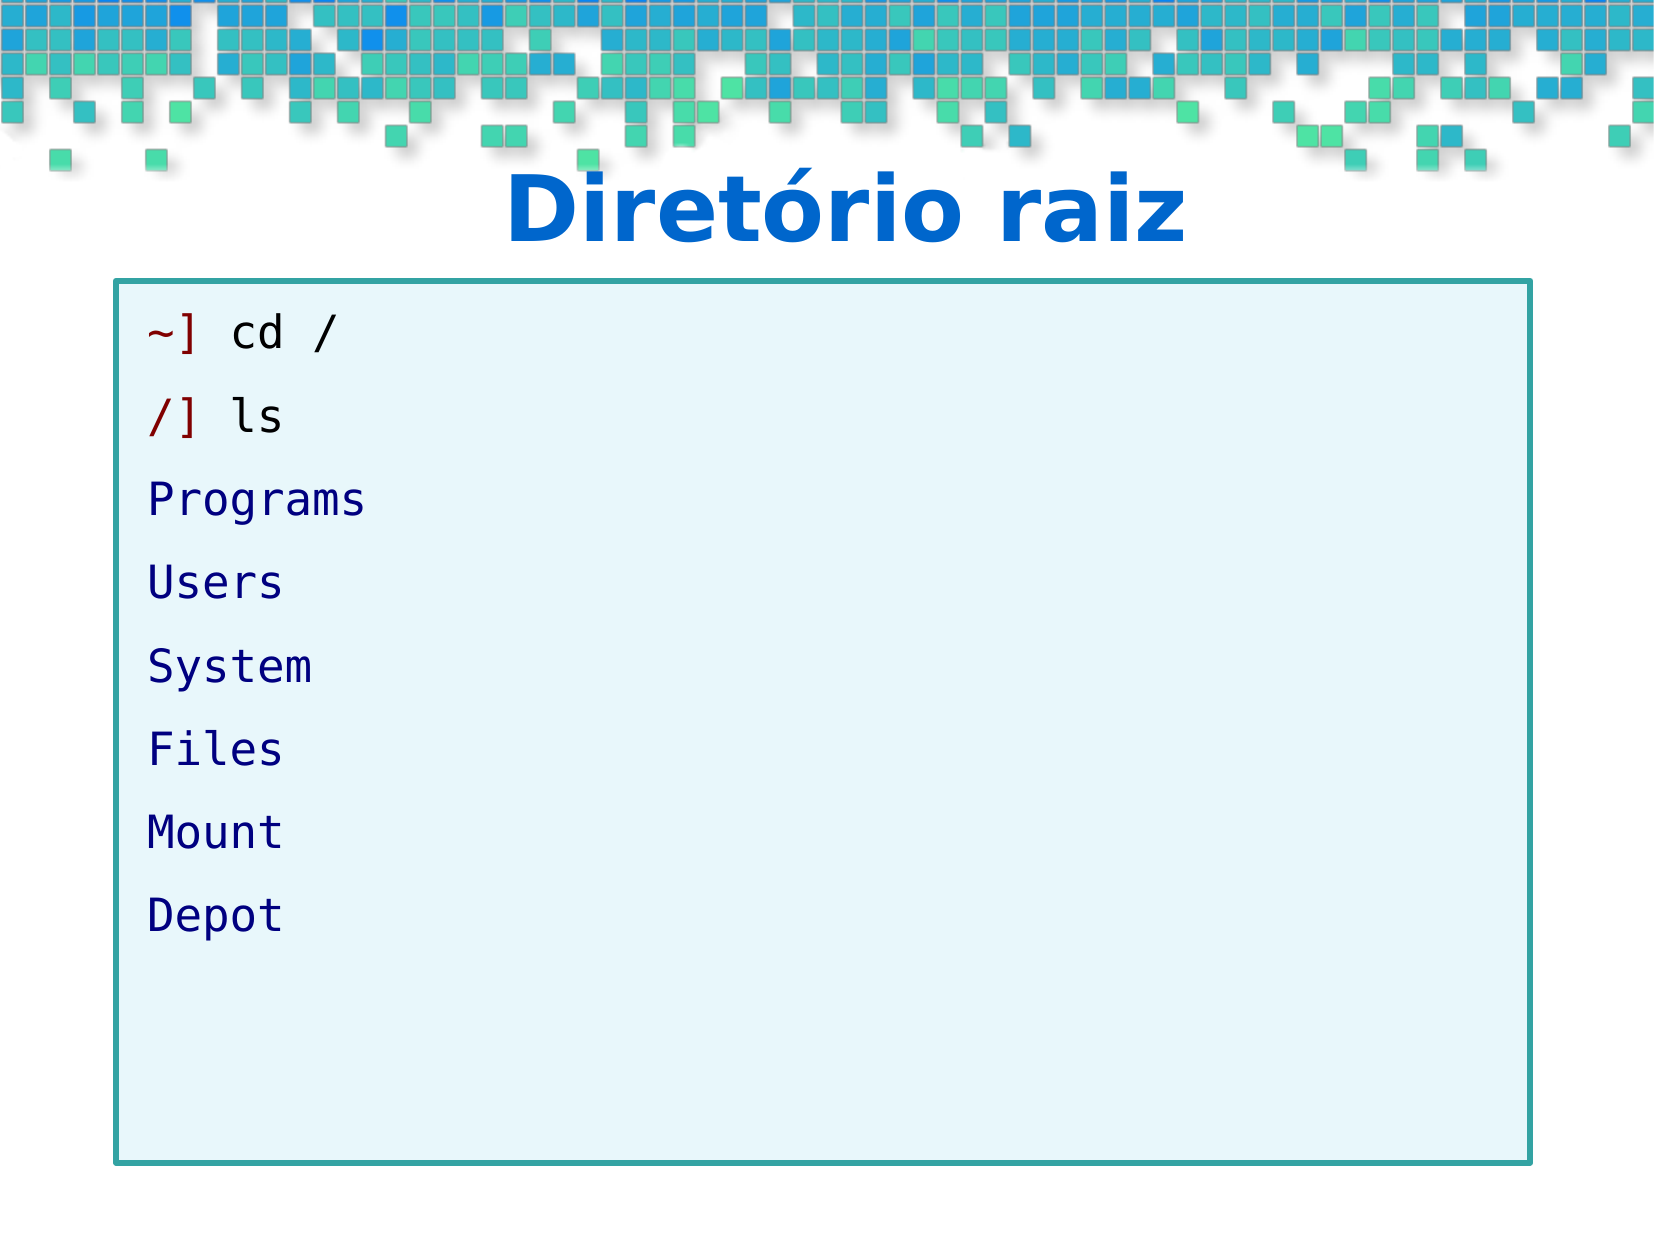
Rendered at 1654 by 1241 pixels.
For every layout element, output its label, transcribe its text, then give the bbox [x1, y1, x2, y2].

picture [0, 0, 1654, 185]
list ~] cd / /] ls Programs Users System Files Mount Depot [121, 306, 1534, 1160]
title Diretório raiz [112, 132, 1581, 287]
